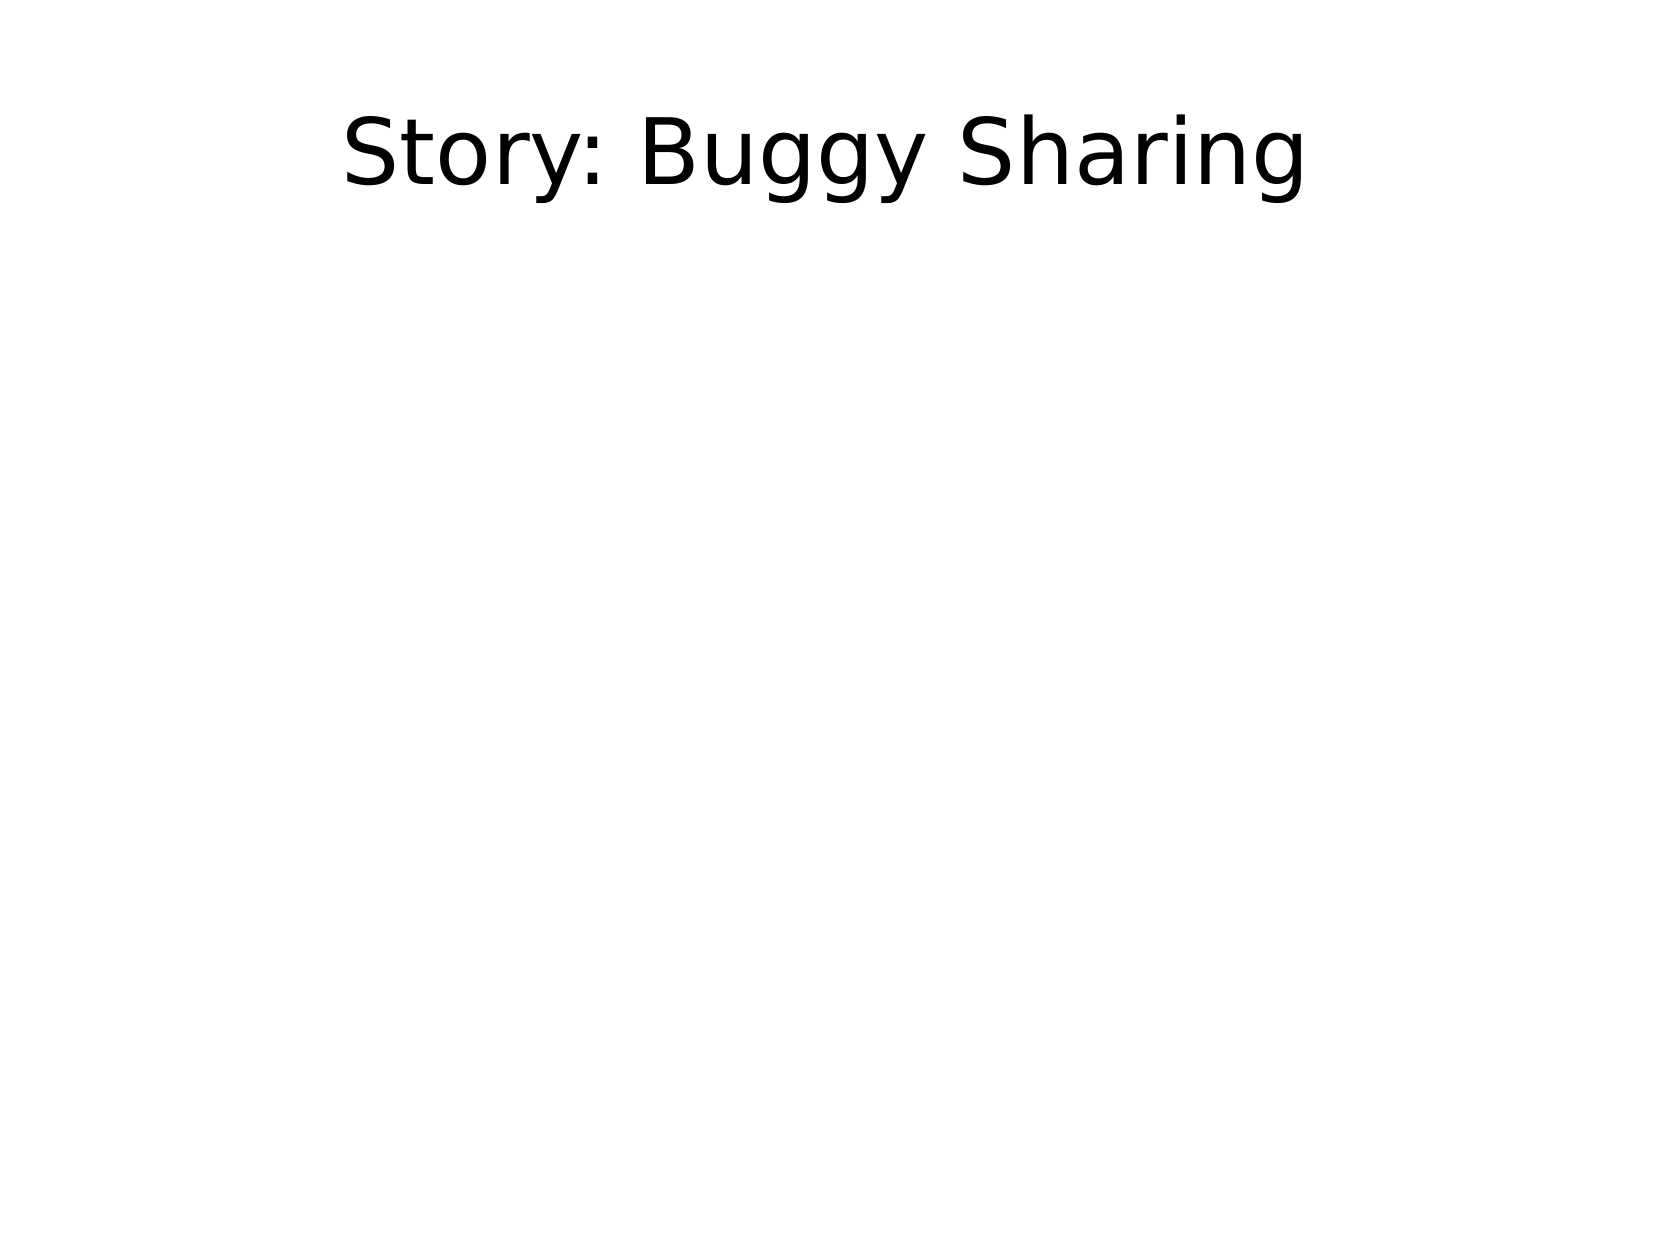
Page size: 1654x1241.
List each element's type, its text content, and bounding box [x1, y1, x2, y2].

title Story: Buggy Sharing [82, 56, 1571, 250]
